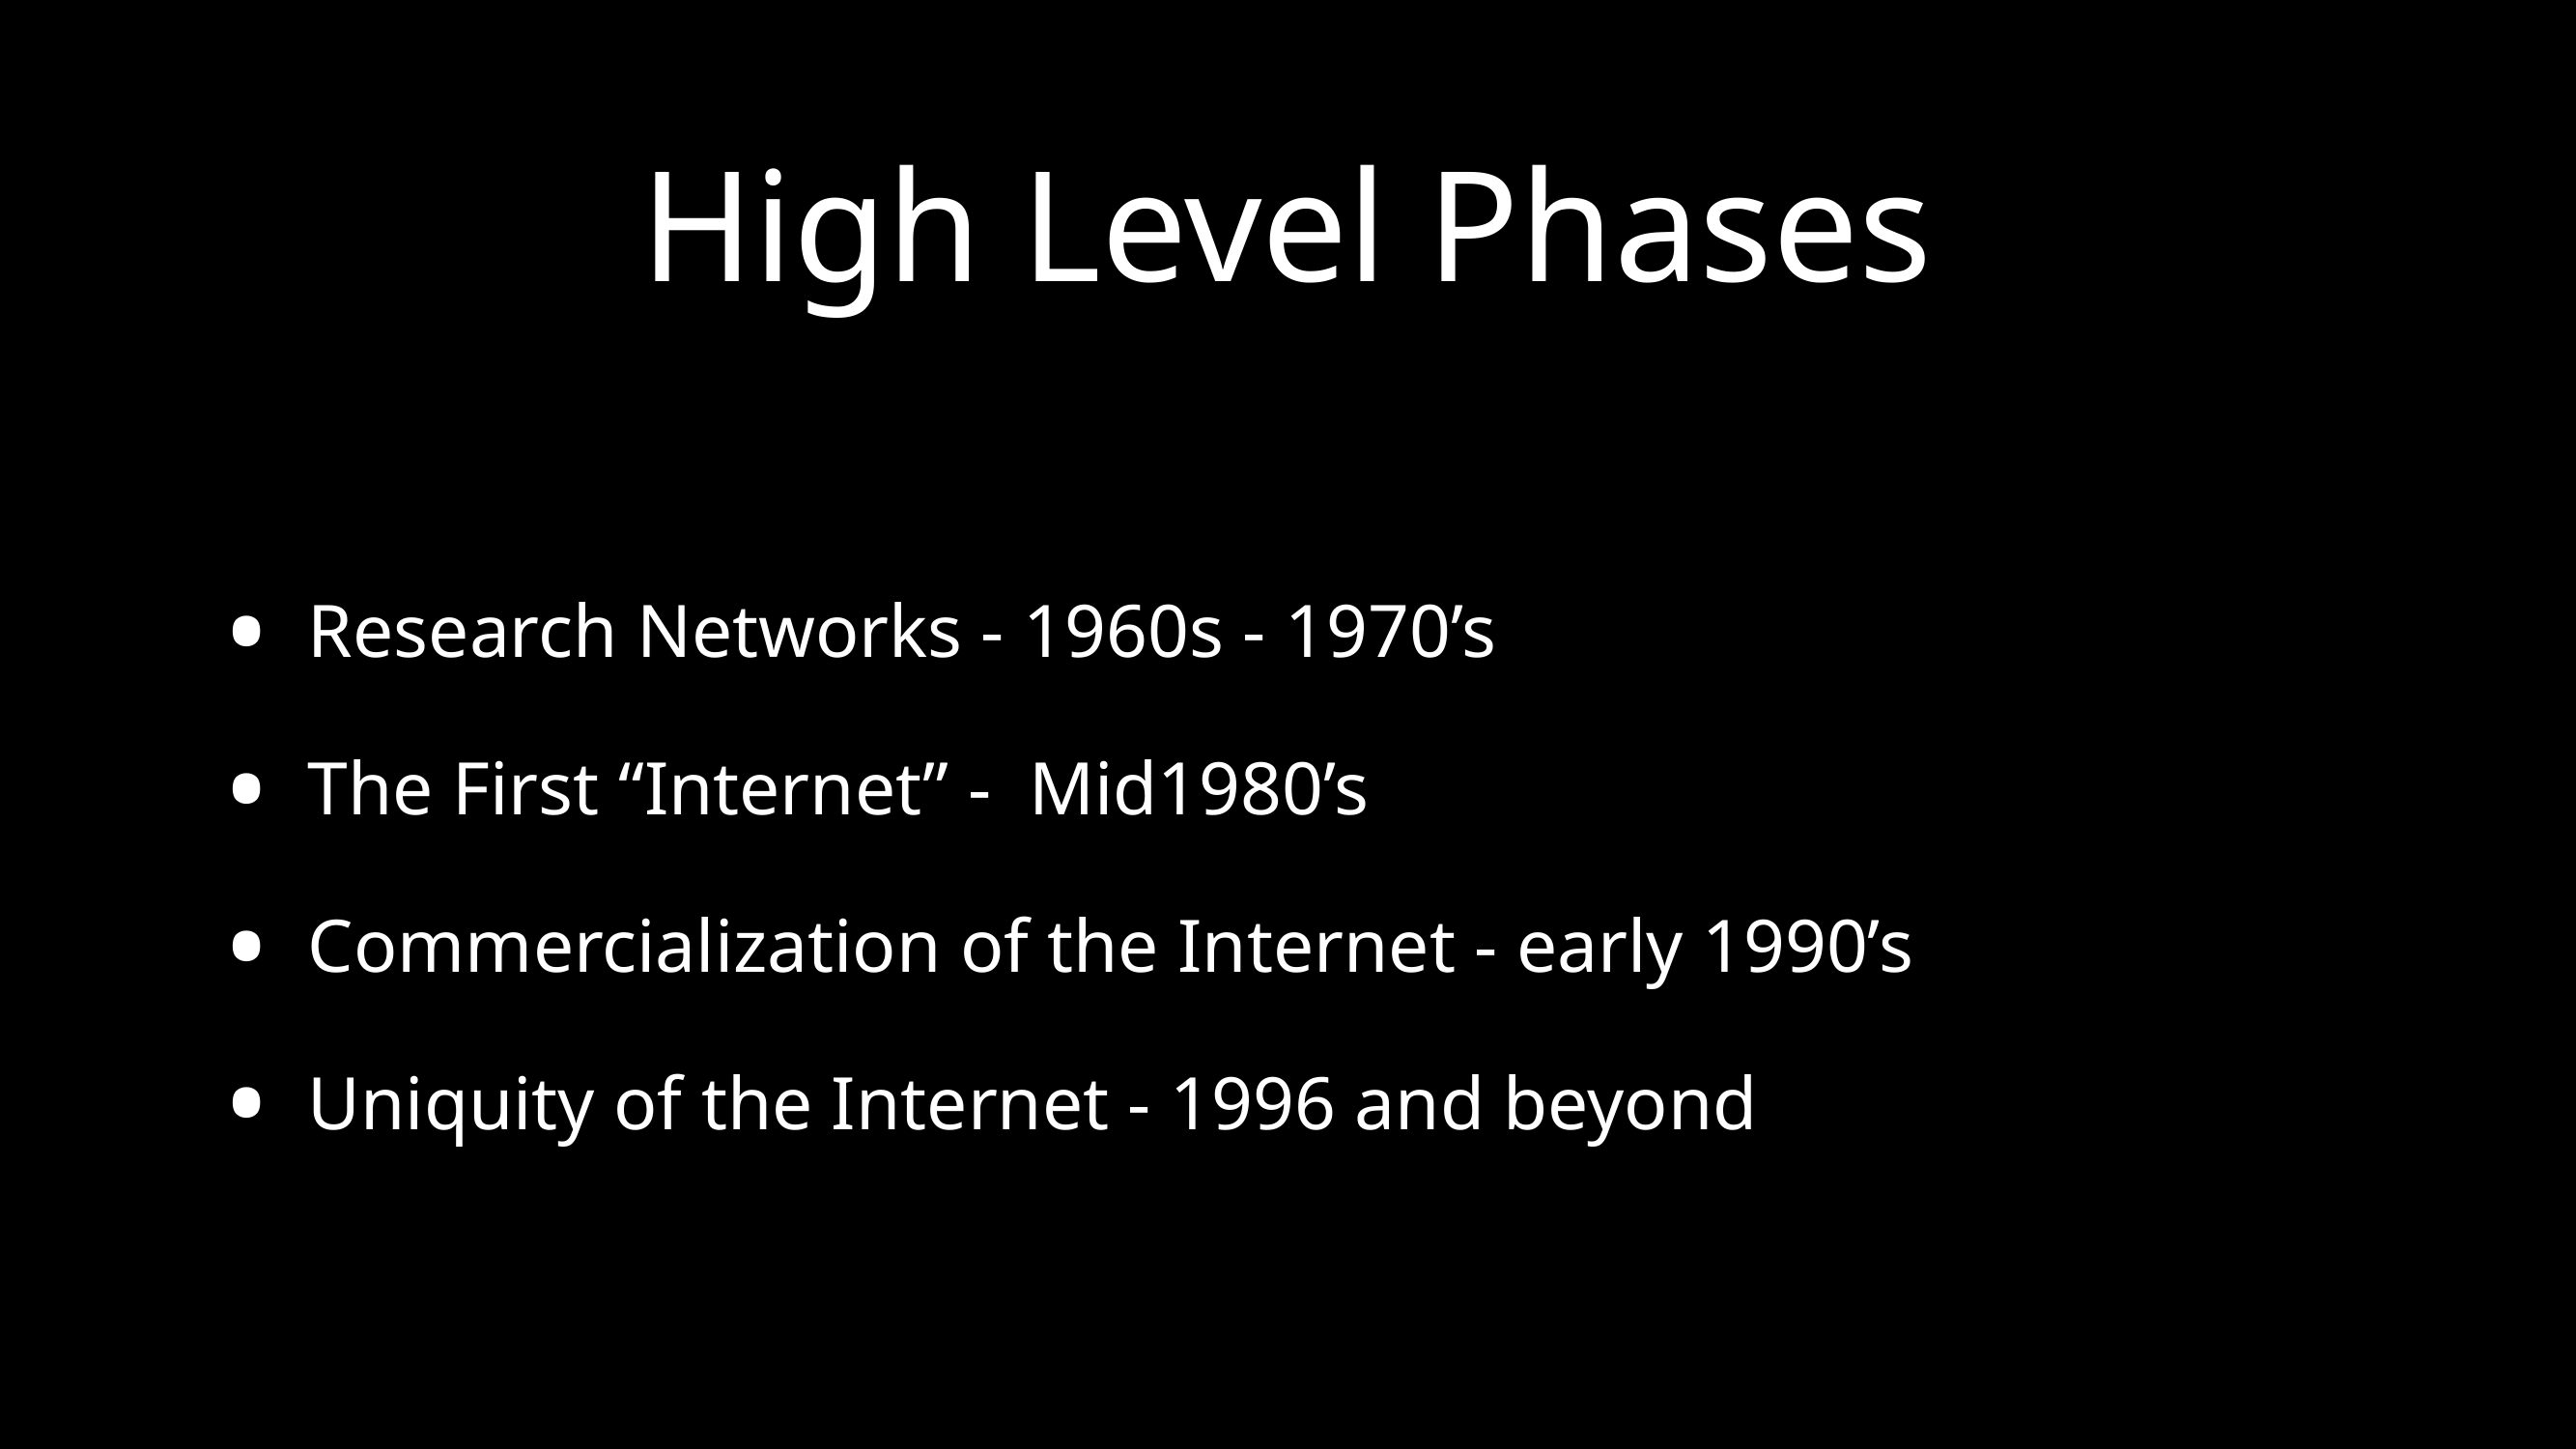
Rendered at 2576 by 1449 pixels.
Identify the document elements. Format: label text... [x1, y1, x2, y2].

list Research Networks - 1960s - 1970’s The First “Internet” - Mid1980’s Commercialization of the Internet - early 1990’s Uniquity of the Internet - 1996 and beyond [183, 412, 2449, 1317]
title High Level Phases [183, 38, 2392, 403]
